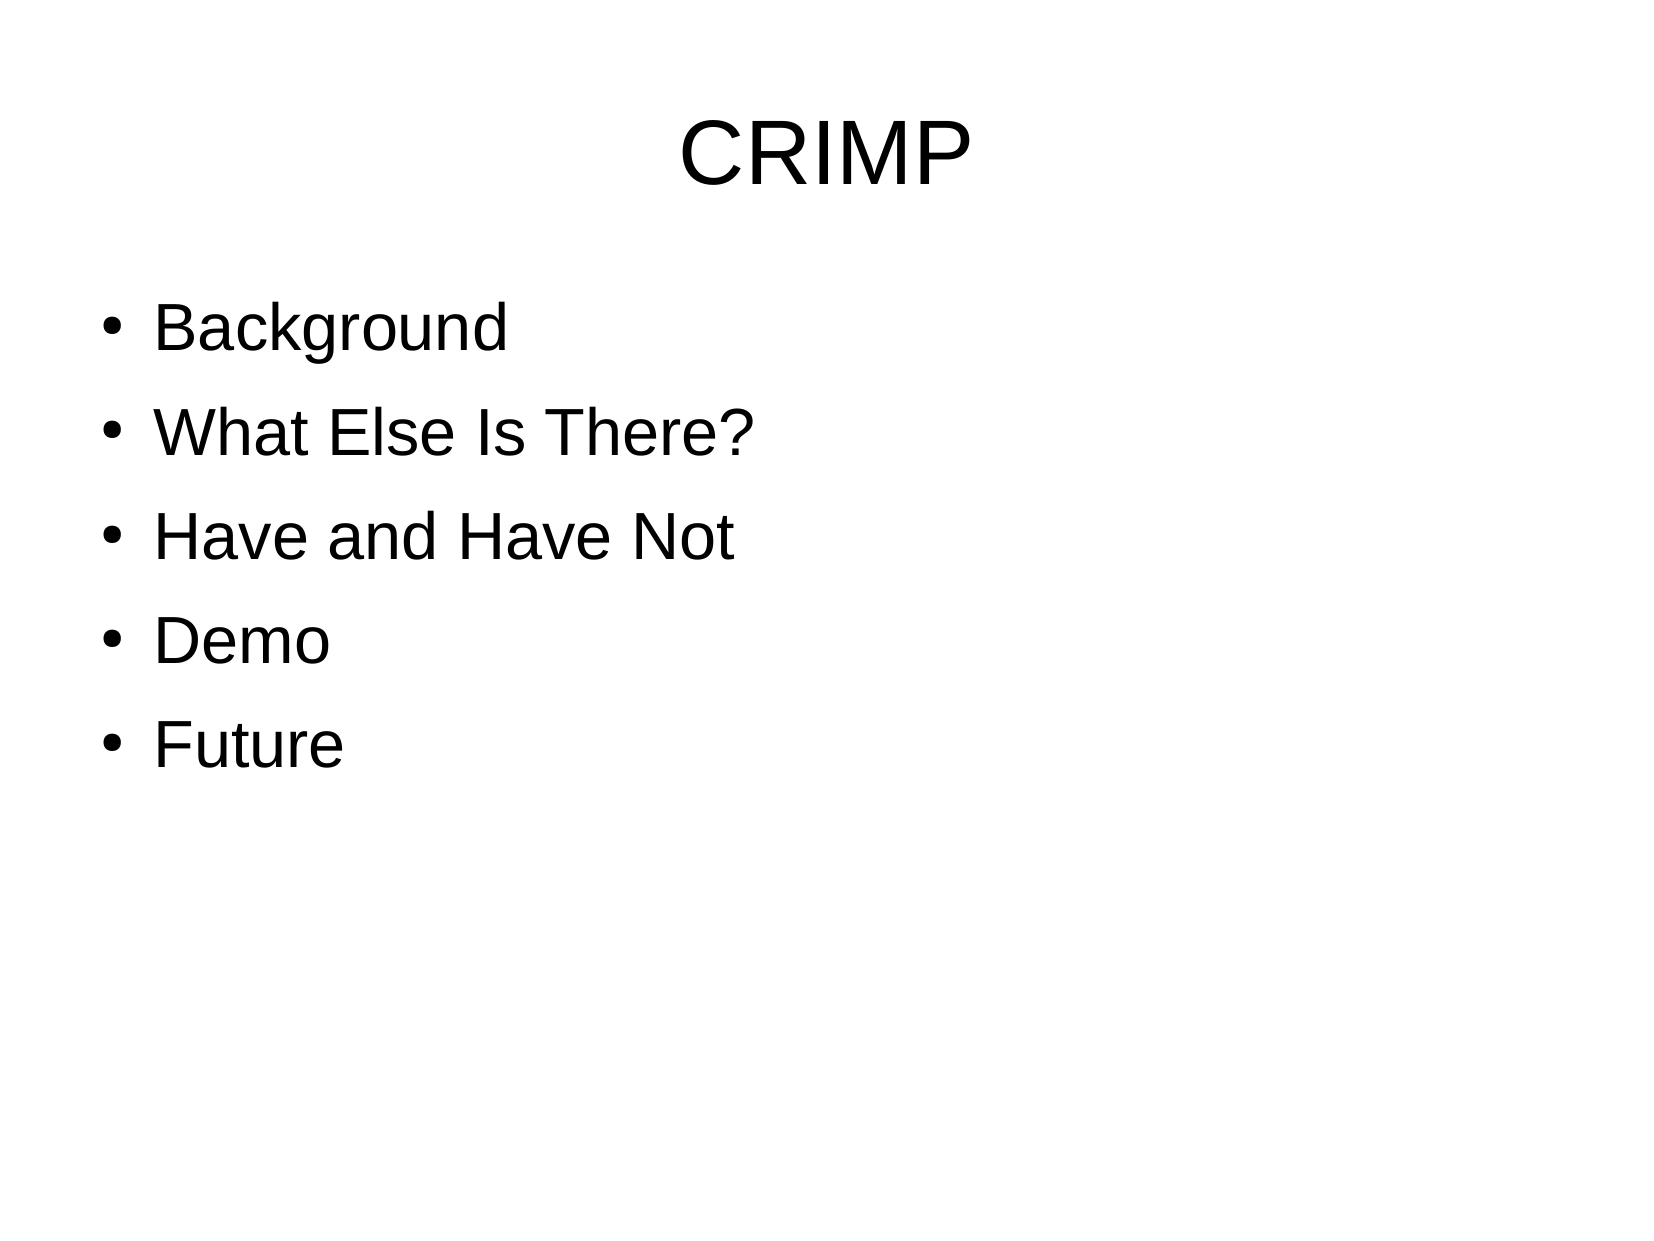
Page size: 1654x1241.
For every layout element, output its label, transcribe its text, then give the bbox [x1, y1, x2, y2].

list Background What Else Is There? Have and Have Not Demo Future [82, 290, 1571, 1094]
title CRIMP [82, 56, 1571, 250]
